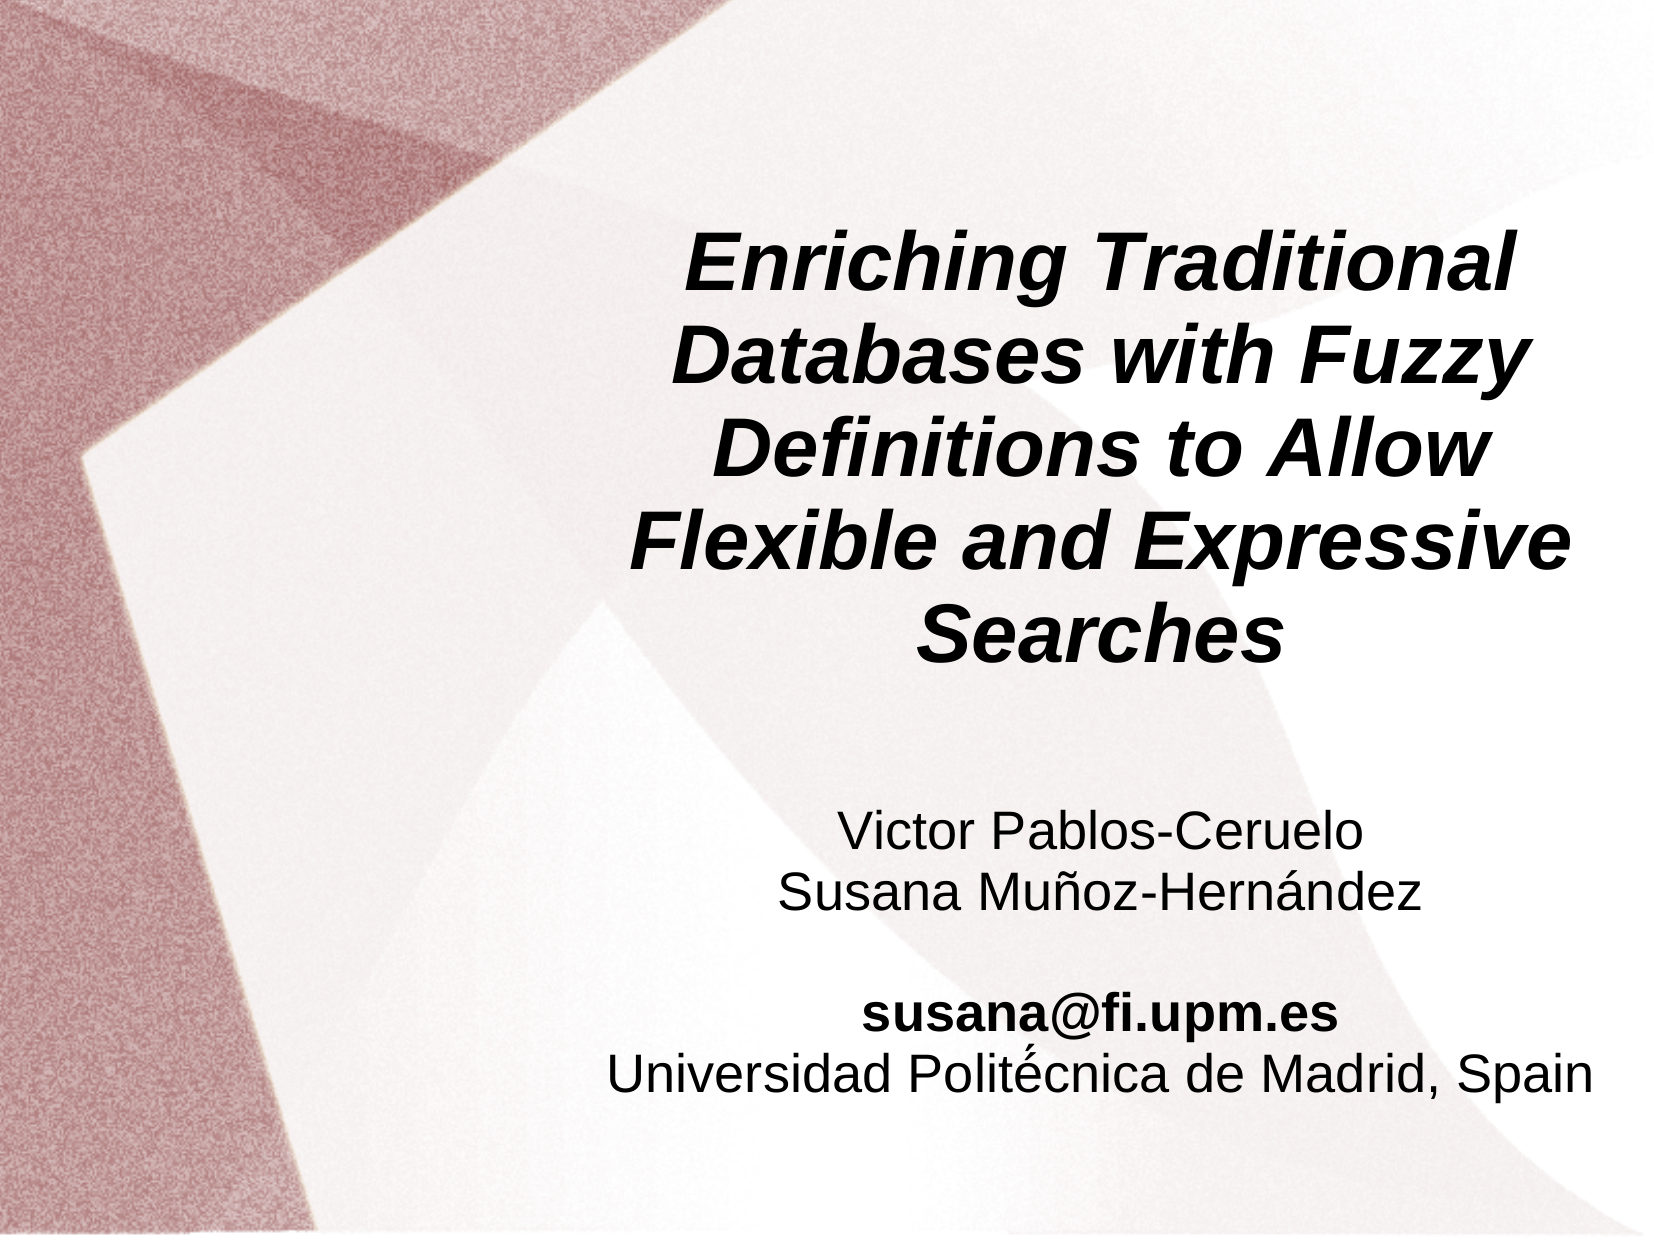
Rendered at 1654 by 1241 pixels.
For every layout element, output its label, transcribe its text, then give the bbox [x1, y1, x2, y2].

picture [0, 0, 1654, 1241]
subtitle Enriching Traditional Databases with Fuzzy Definitions to Allow Flexible and Expressive Searches Victor Pablos-Ceruelo Susana Muñoz-Hernández susana@fi.upm.es Universidad Polité́cnica de Madrid, Spain [596, 179, 1607, 1140]
